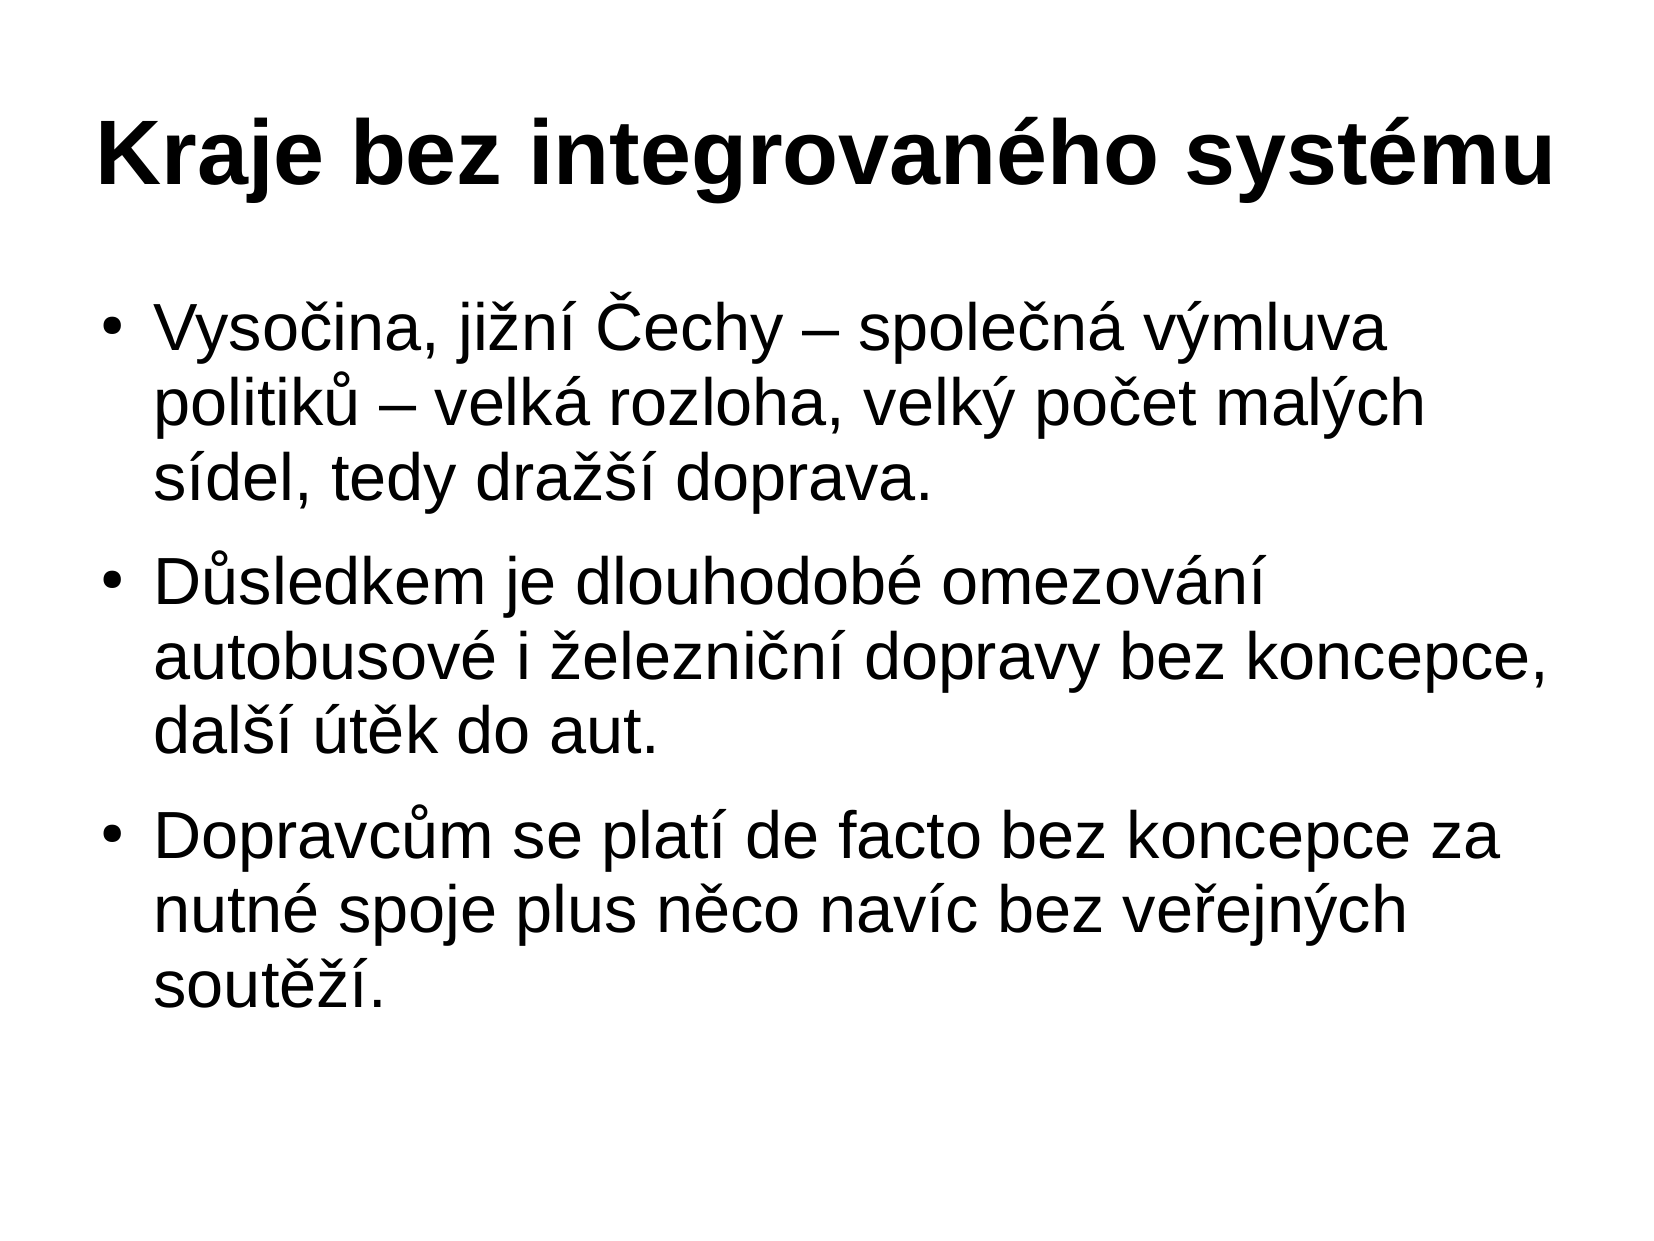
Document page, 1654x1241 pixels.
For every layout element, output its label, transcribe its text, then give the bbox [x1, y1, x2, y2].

title Kraje bez integrovaného systému [82, 49, 1571, 257]
list Vysočina, jižní Čechy – společná výmluva politiků – velká rozloha, velký počet malých sídel, tedy dražší doprava. Důsledkem je dlouhodobé omezování autobusové i železniční dopravy bez koncepce, další útěk do aut. Dopravcům se platí de facto bez koncepce za nutné spoje plus něco navíc bez veřejných soutěží. [82, 290, 1571, 1109]
